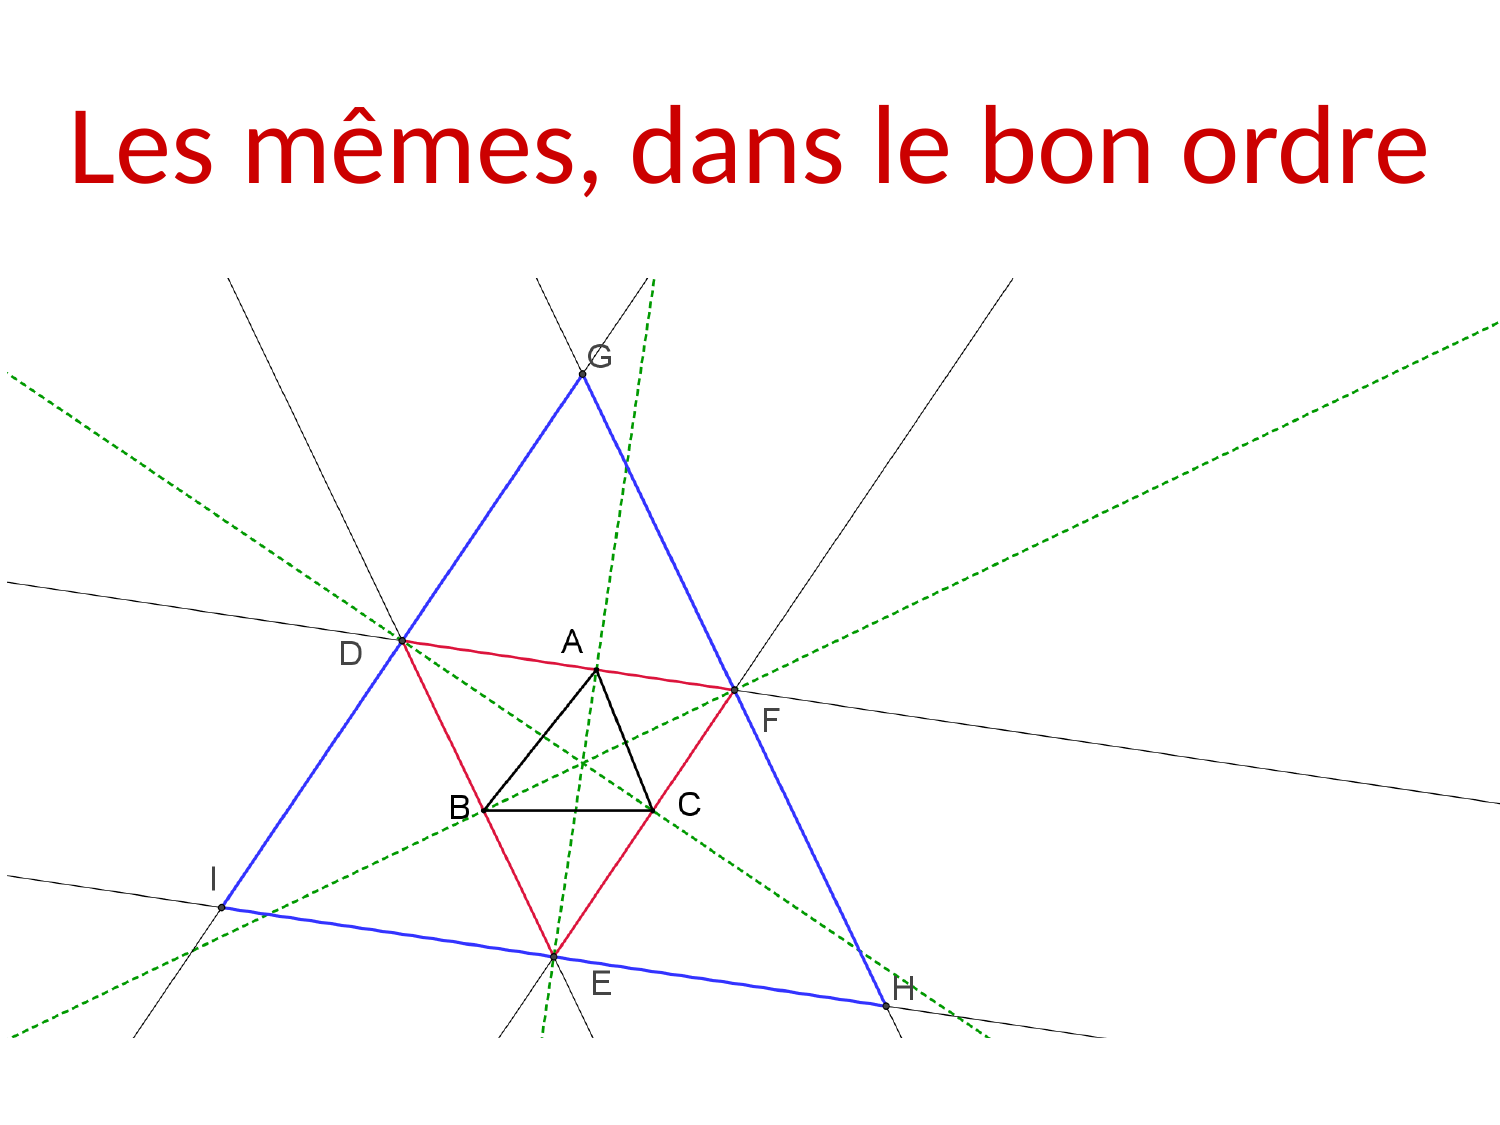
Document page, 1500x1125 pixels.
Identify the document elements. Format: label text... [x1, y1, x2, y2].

title Les mêmes, dans le bon ordre [0, 45, 1500, 233]
picture [7, 278, 1500, 1038]
